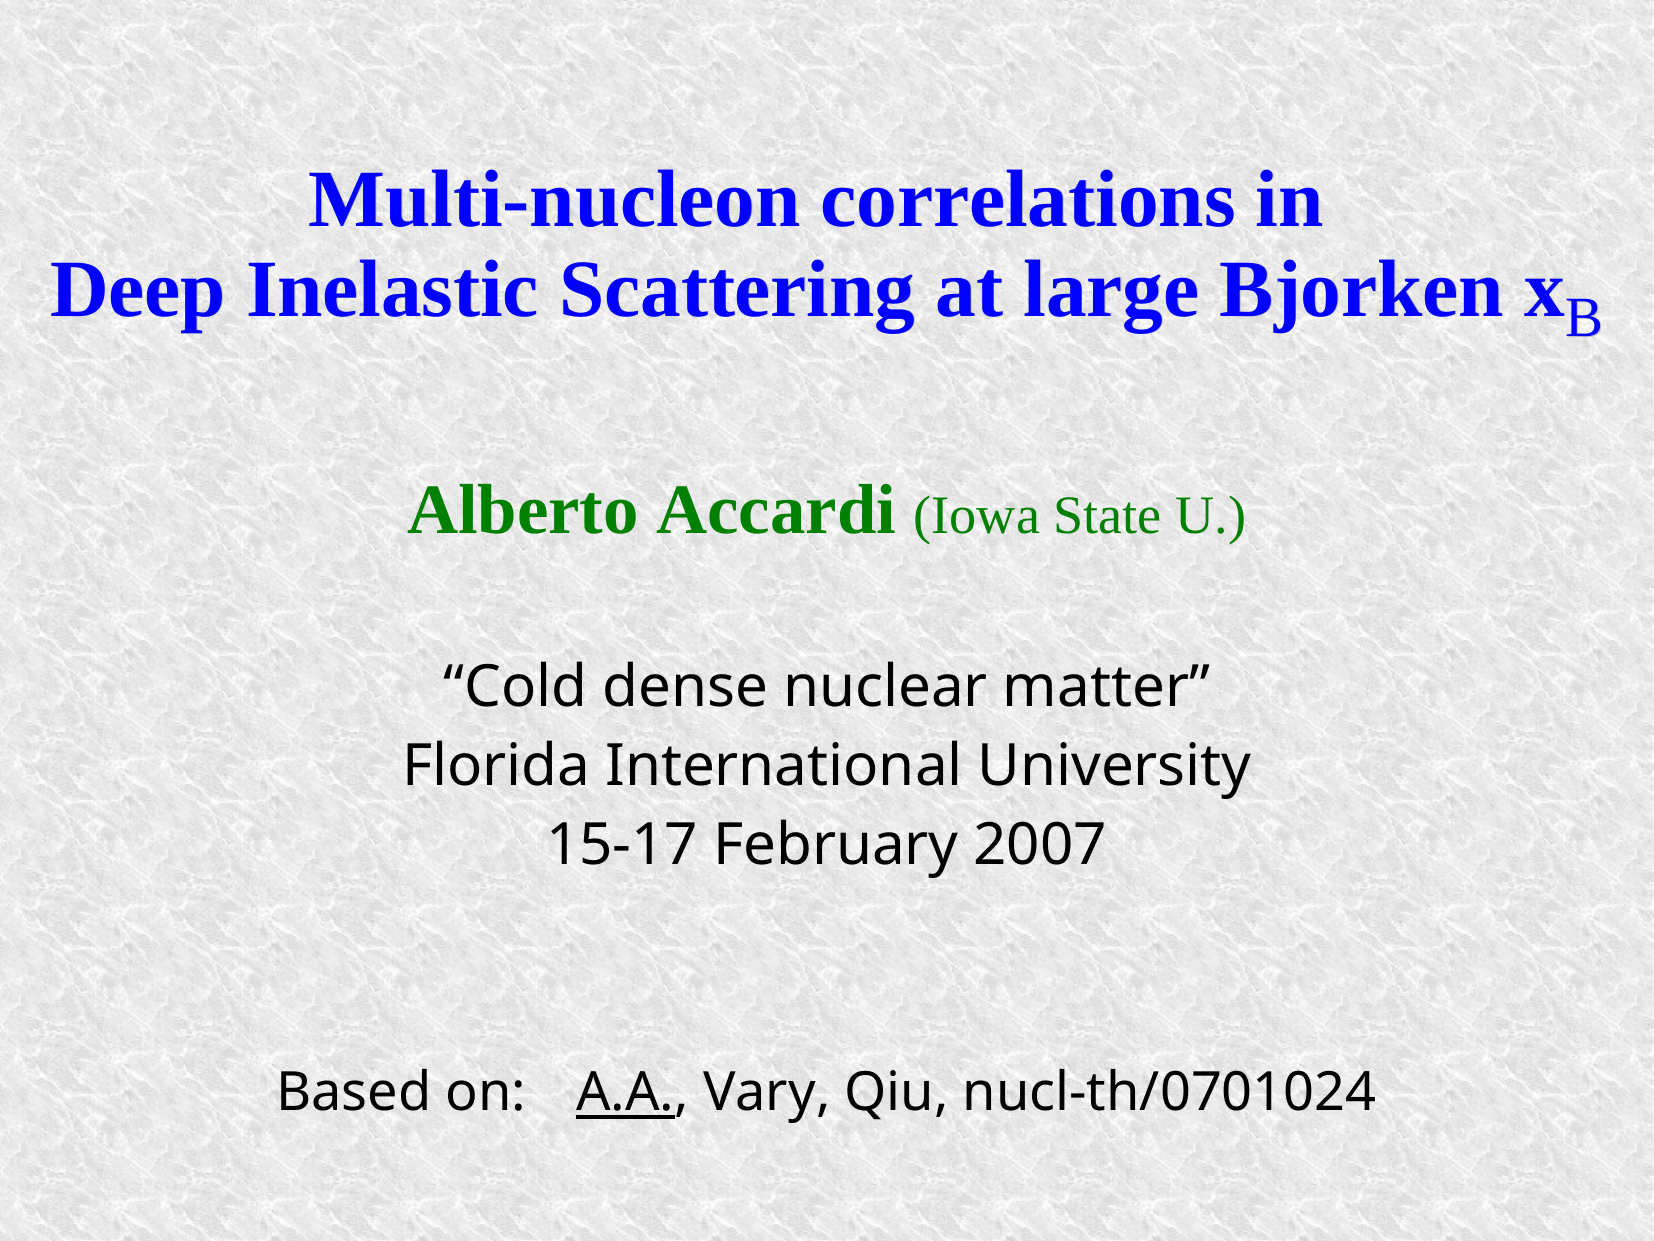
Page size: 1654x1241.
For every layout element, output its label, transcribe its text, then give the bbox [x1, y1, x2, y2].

text_box Based on: A.A., Vary, Qiu, nucl-th/0701024 [50, 1045, 1604, 1126]
text_box Multi-nucleon correlations in Deep Inelastic Scattering at large Bjorken xB [26, 146, 1627, 382]
text_box “Cold dense nuclear matter” Florida International University 15-17 February 2007 [49, 636, 1604, 862]
text_box Alberto Accardi (Iowa State U.) [392, 463, 1262, 571]
picture [0, 0, 1654, 1241]
